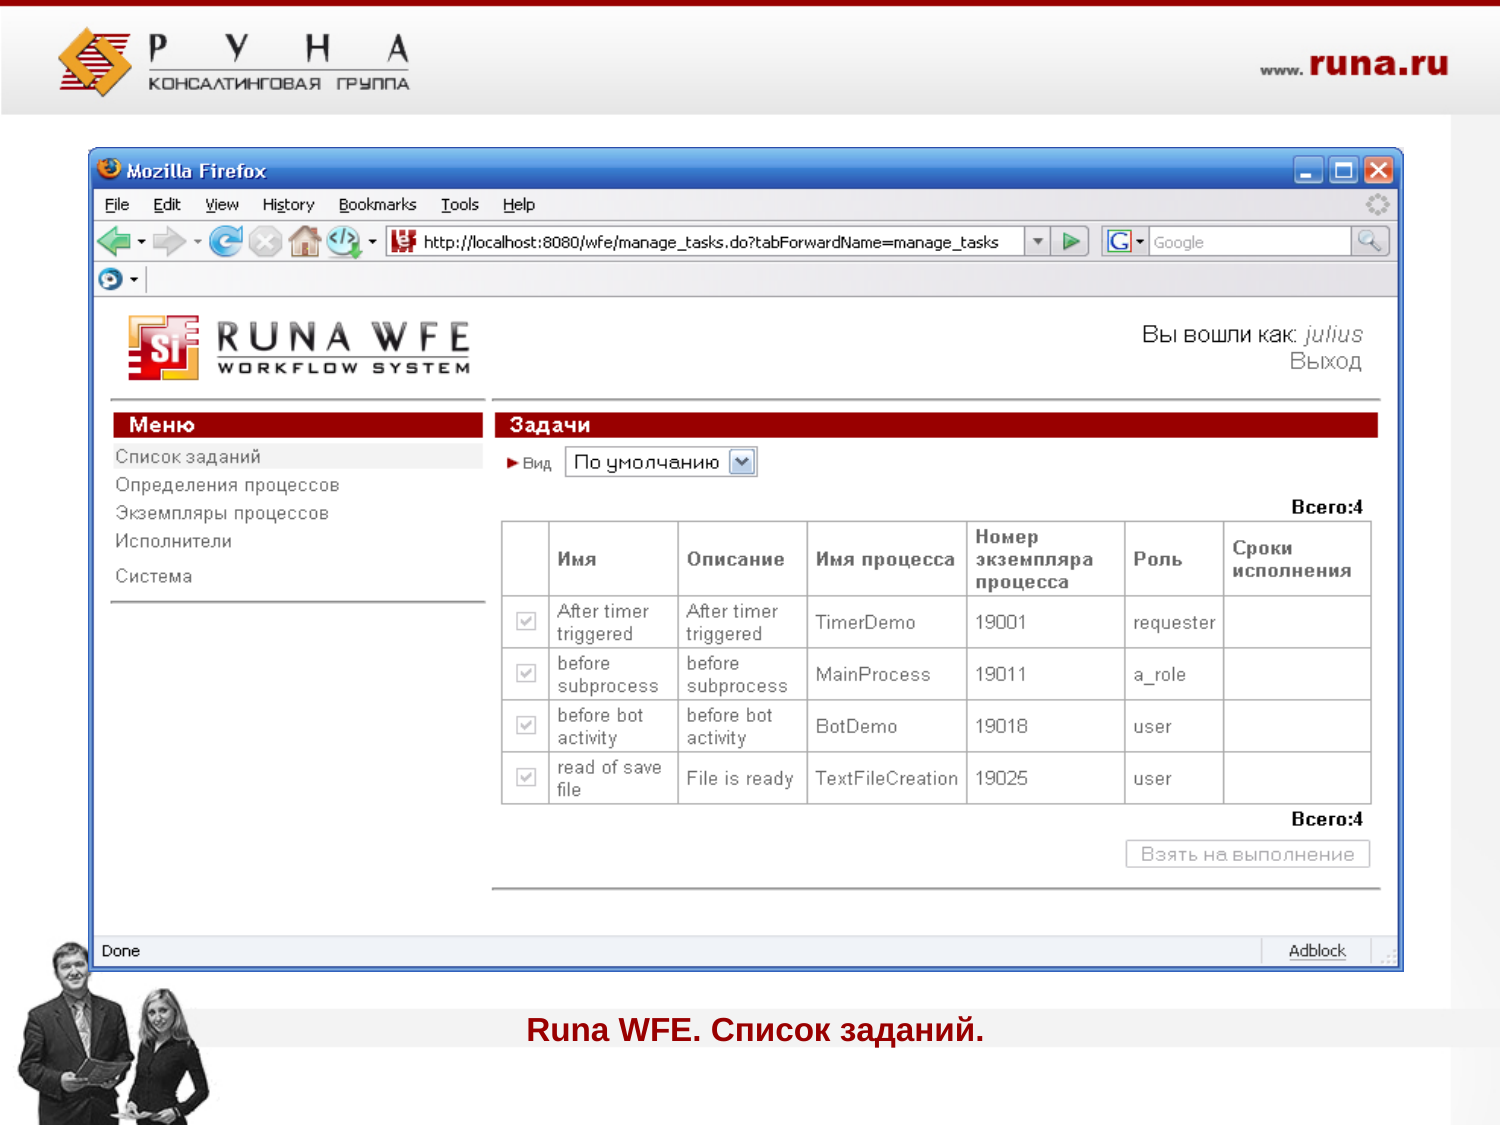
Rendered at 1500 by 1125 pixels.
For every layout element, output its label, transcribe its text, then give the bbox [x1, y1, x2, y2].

text_box Runa WFE. Список заданий. [159, 1000, 1353, 1048]
picture [0, 0, 1500, 1125]
